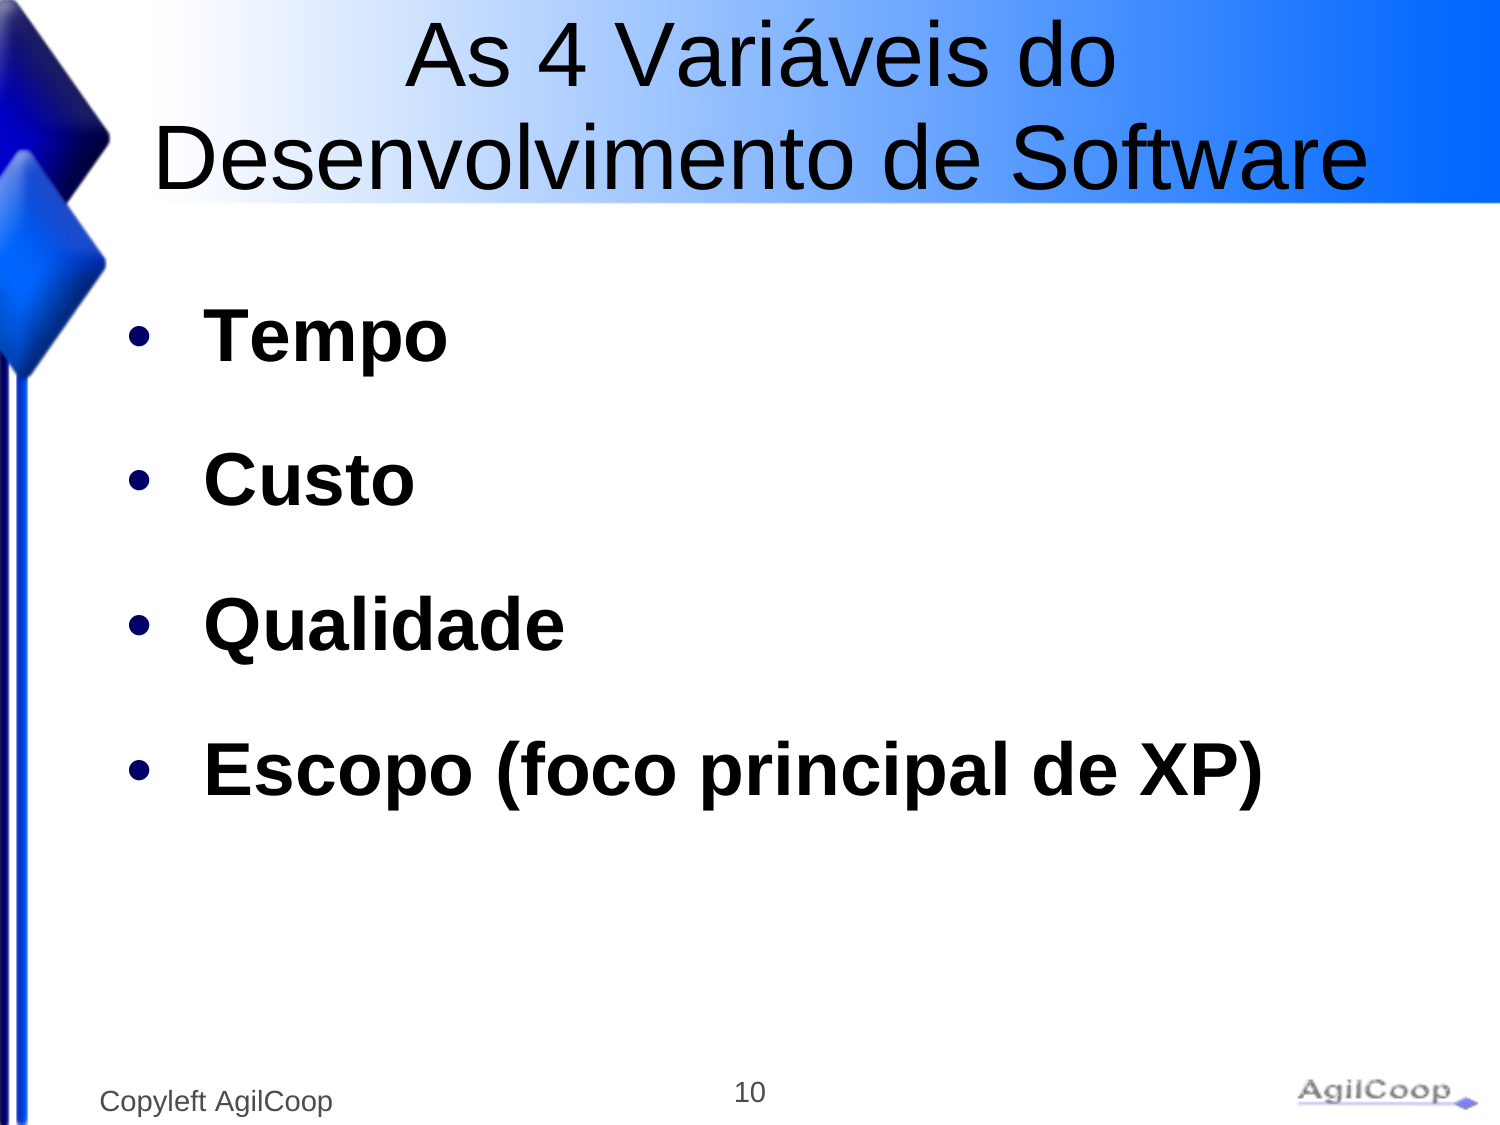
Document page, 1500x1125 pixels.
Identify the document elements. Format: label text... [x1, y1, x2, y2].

title As 4 Variáveis do Desenvolvimento de Software [37, 0, 1488, 220]
picture [0, 0, 1500, 1125]
list Tempo Custo Qualidade Escopo (foco principal de XP) [112, 243, 1425, 1006]
